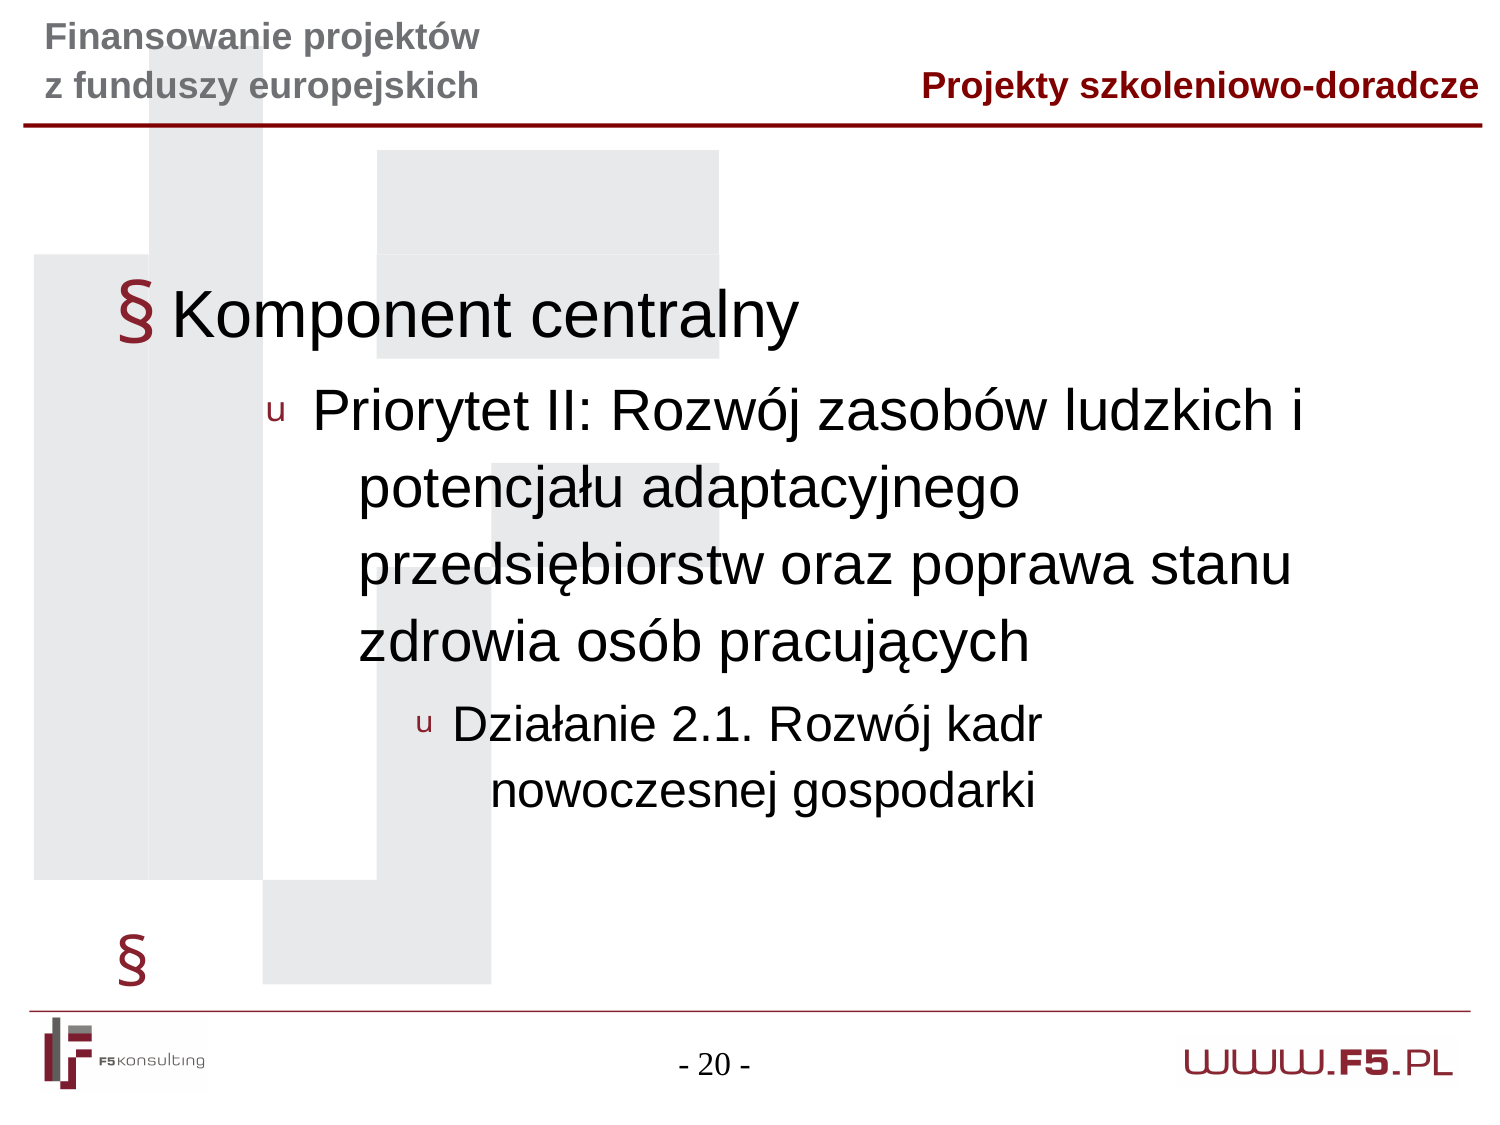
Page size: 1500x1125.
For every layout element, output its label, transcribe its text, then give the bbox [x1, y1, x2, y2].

text_box Finansowanie projektów z funduszy europejskich Projekty szkoleniowo-doradcze [29, 0, 1500, 106]
text_box - - [655, 1034, 774, 1091]
list Komponent centralny Priorytet II: Rozwój zasobów ludzkich i potencjału adaptacyjnego przedsiębiorstw oraz poprawa stanu zdrowia osób pracujących Działanie 2.1. Rozwój kadr nowoczesnej gospodarki [100, 255, 1341, 882]
